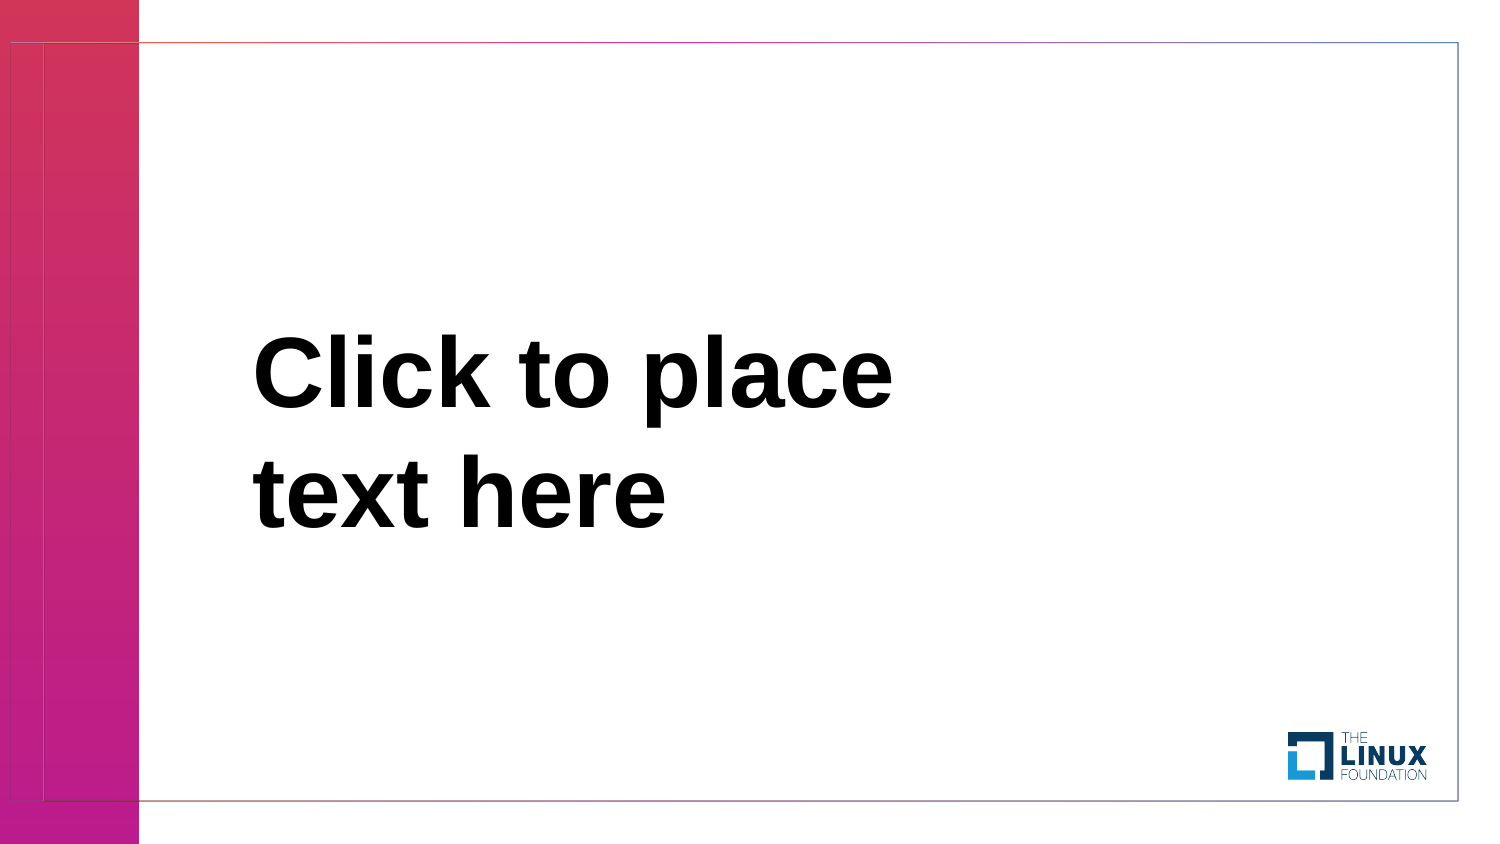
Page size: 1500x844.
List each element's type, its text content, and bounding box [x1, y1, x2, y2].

list Click to place text here [193, 188, 1324, 666]
